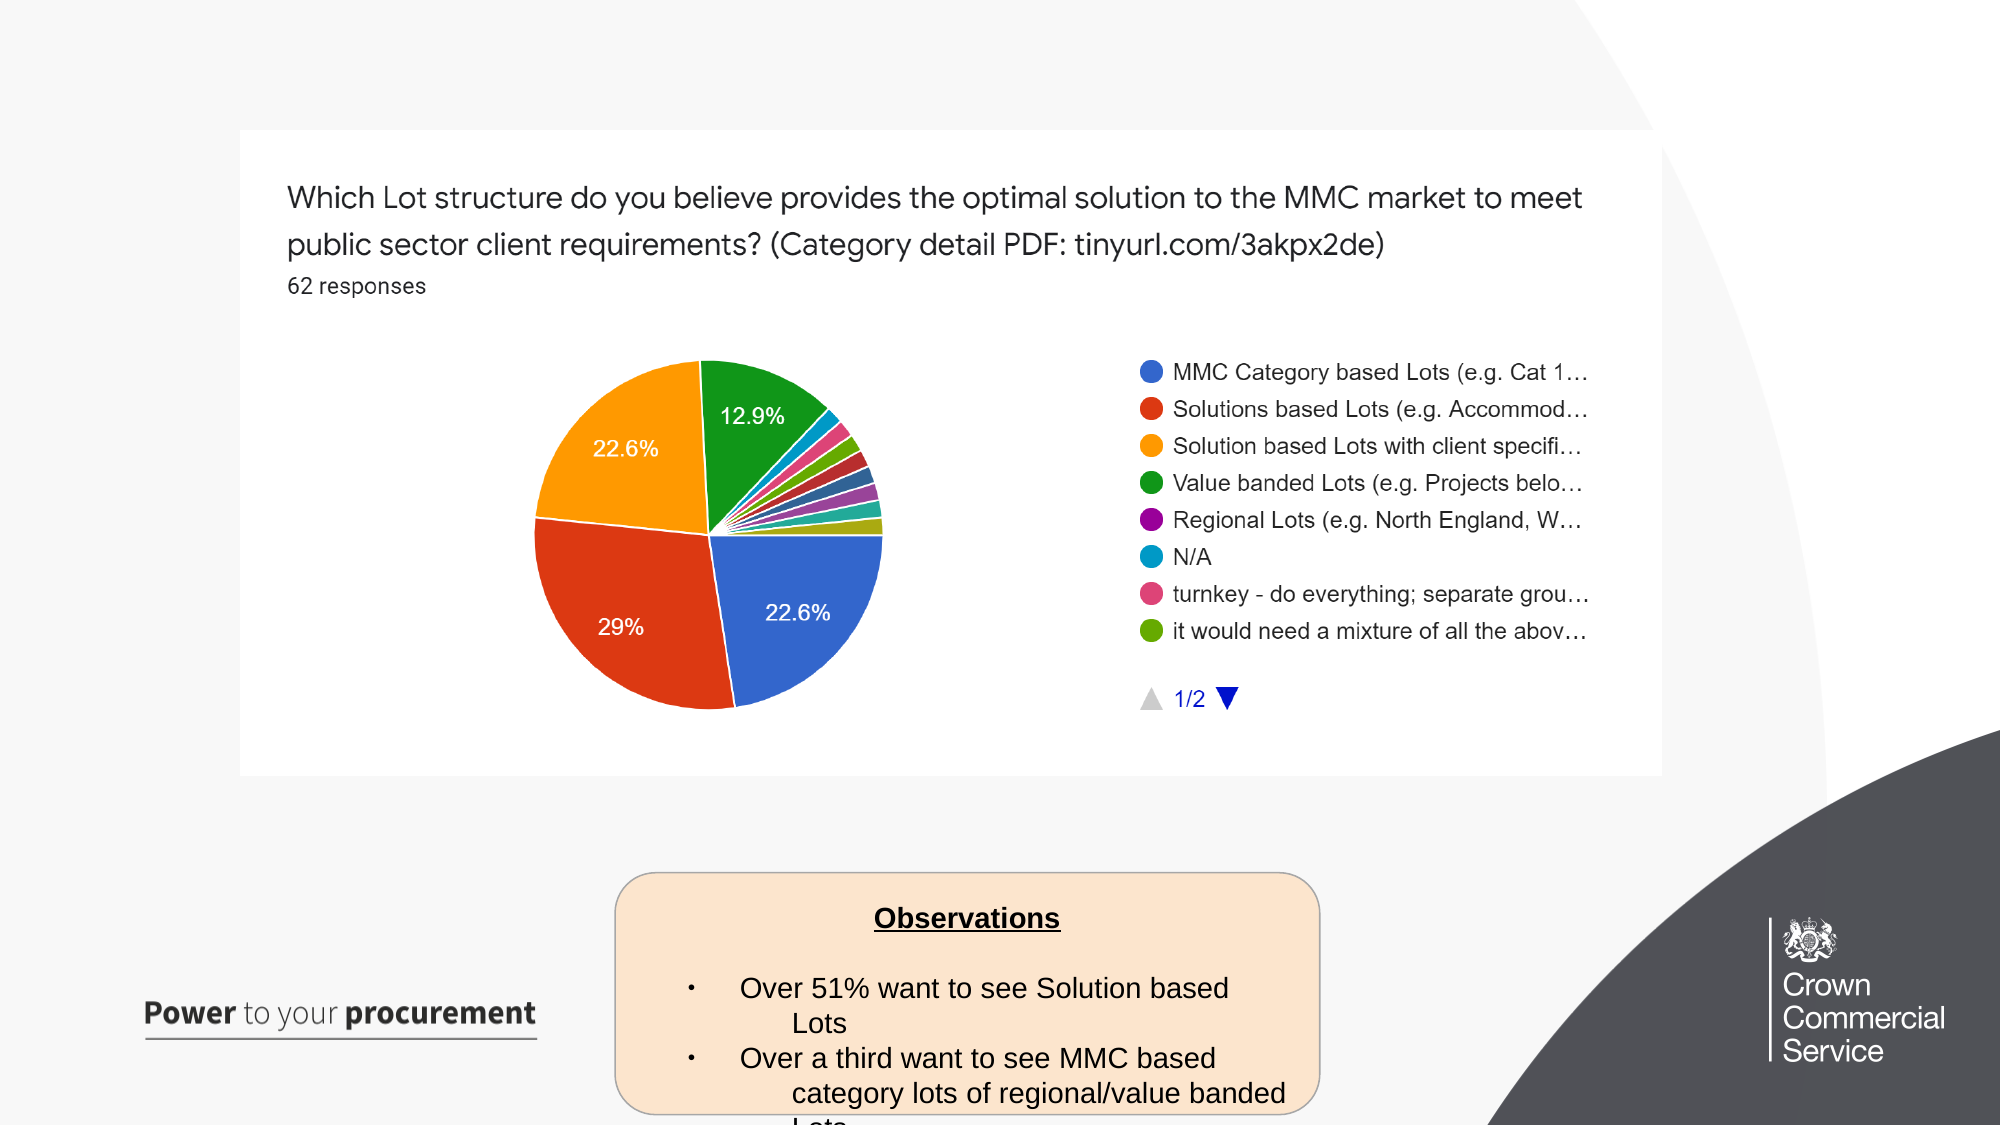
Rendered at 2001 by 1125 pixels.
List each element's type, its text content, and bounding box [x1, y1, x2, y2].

text_box Observations Over 51% want to see Solution based Lots Over a third want to see MMC based category lots of regional/value banded Lots [615, 872, 1320, 1115]
picture [240, 130, 1662, 776]
